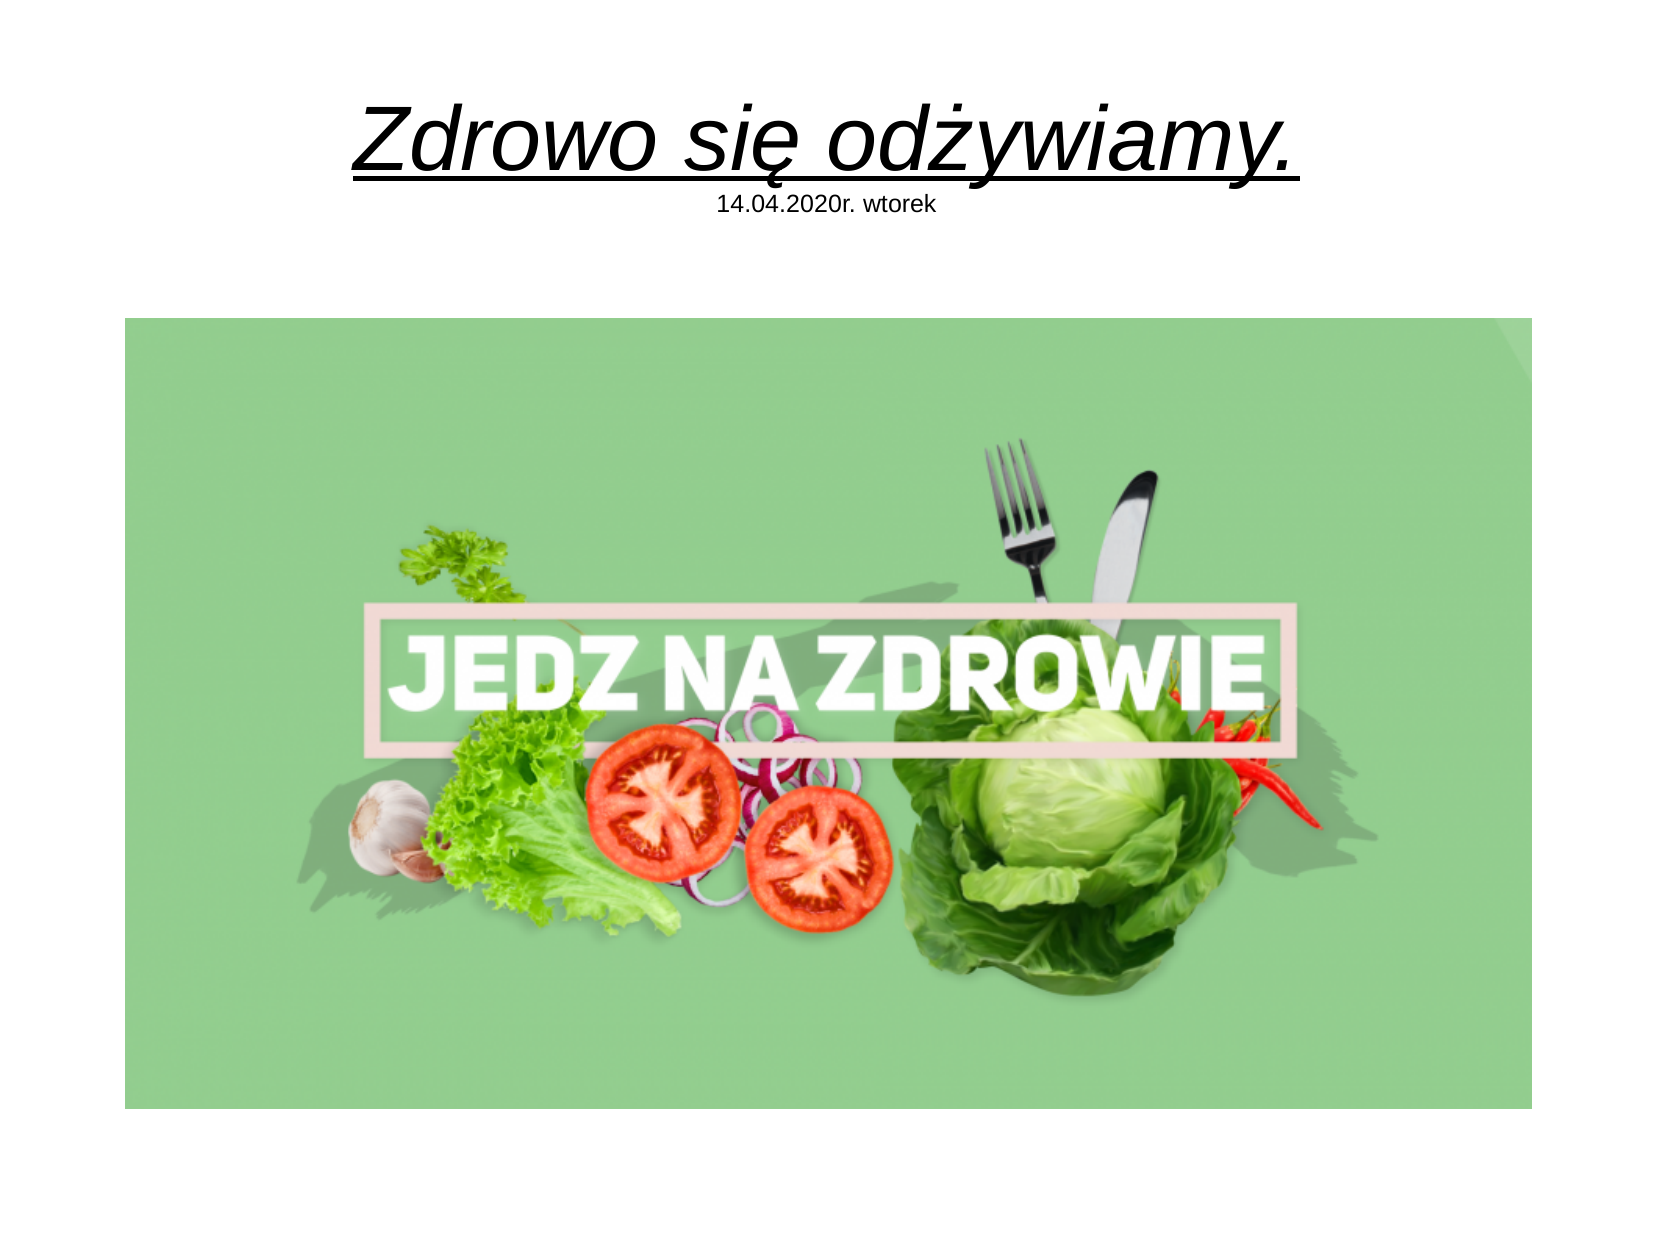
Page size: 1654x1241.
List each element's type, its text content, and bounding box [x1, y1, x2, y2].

picture [125, 318, 1532, 1109]
title Zdrowo się odżywiamy. 14.04.2020r. wtorek [82, 49, 1571, 257]
